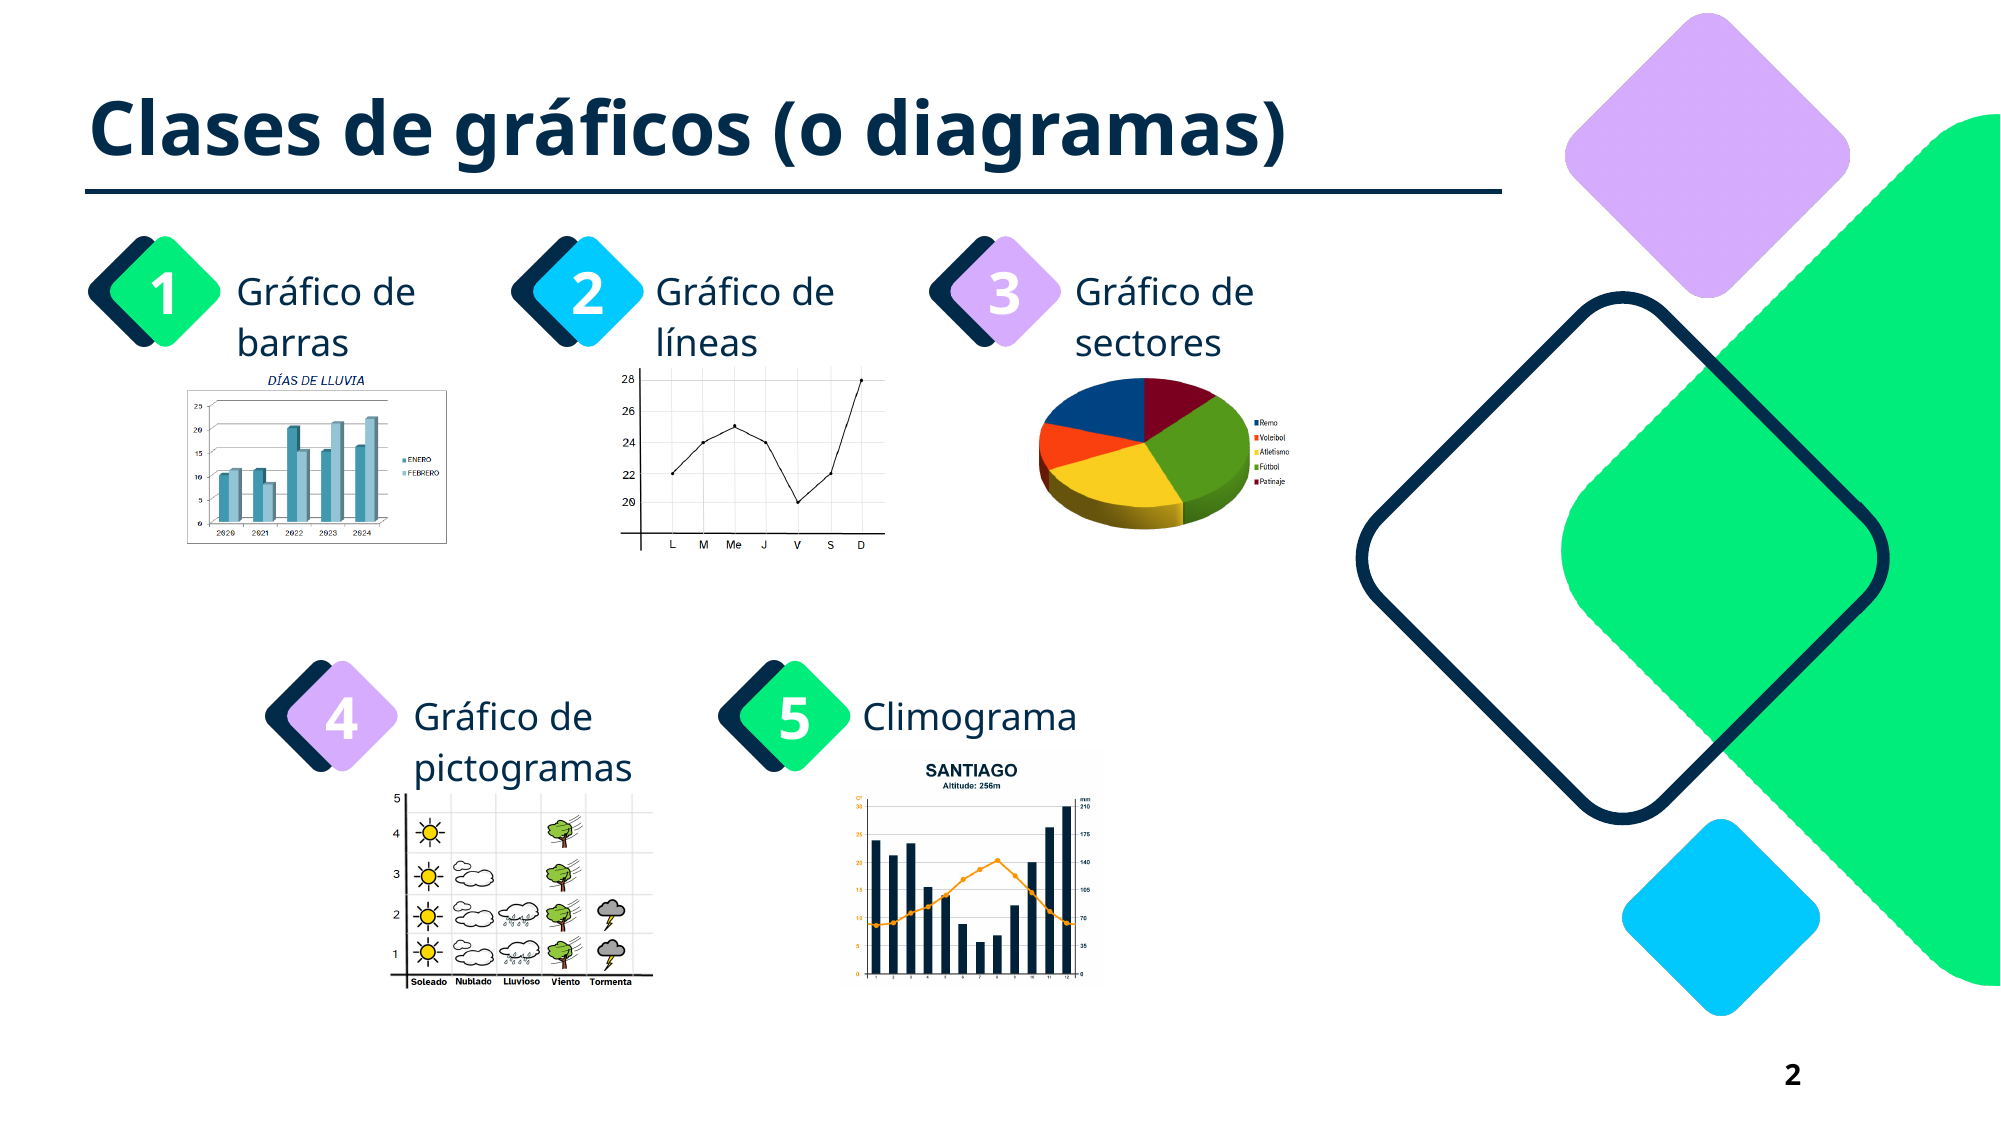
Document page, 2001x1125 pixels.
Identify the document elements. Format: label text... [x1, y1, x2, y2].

list Gráfico de sectores [927, 236, 1327, 603]
picture [183, 372, 449, 546]
picture [388, 791, 655, 992]
list Gráfico de barras [88, 236, 488, 603]
list Gráfico de líneas [507, 236, 908, 603]
list Climograma [714, 660, 1114, 1027]
list Gráfico de pictogramas [265, 660, 666, 1027]
picture [838, 749, 1105, 987]
picture [1561, 13, 2001, 1016]
title Clases de gráficos (o diagramas) [88, 29, 1329, 178]
picture [1561, 304, 1877, 812]
picture [1033, 364, 1300, 544]
picture [618, 366, 885, 553]
